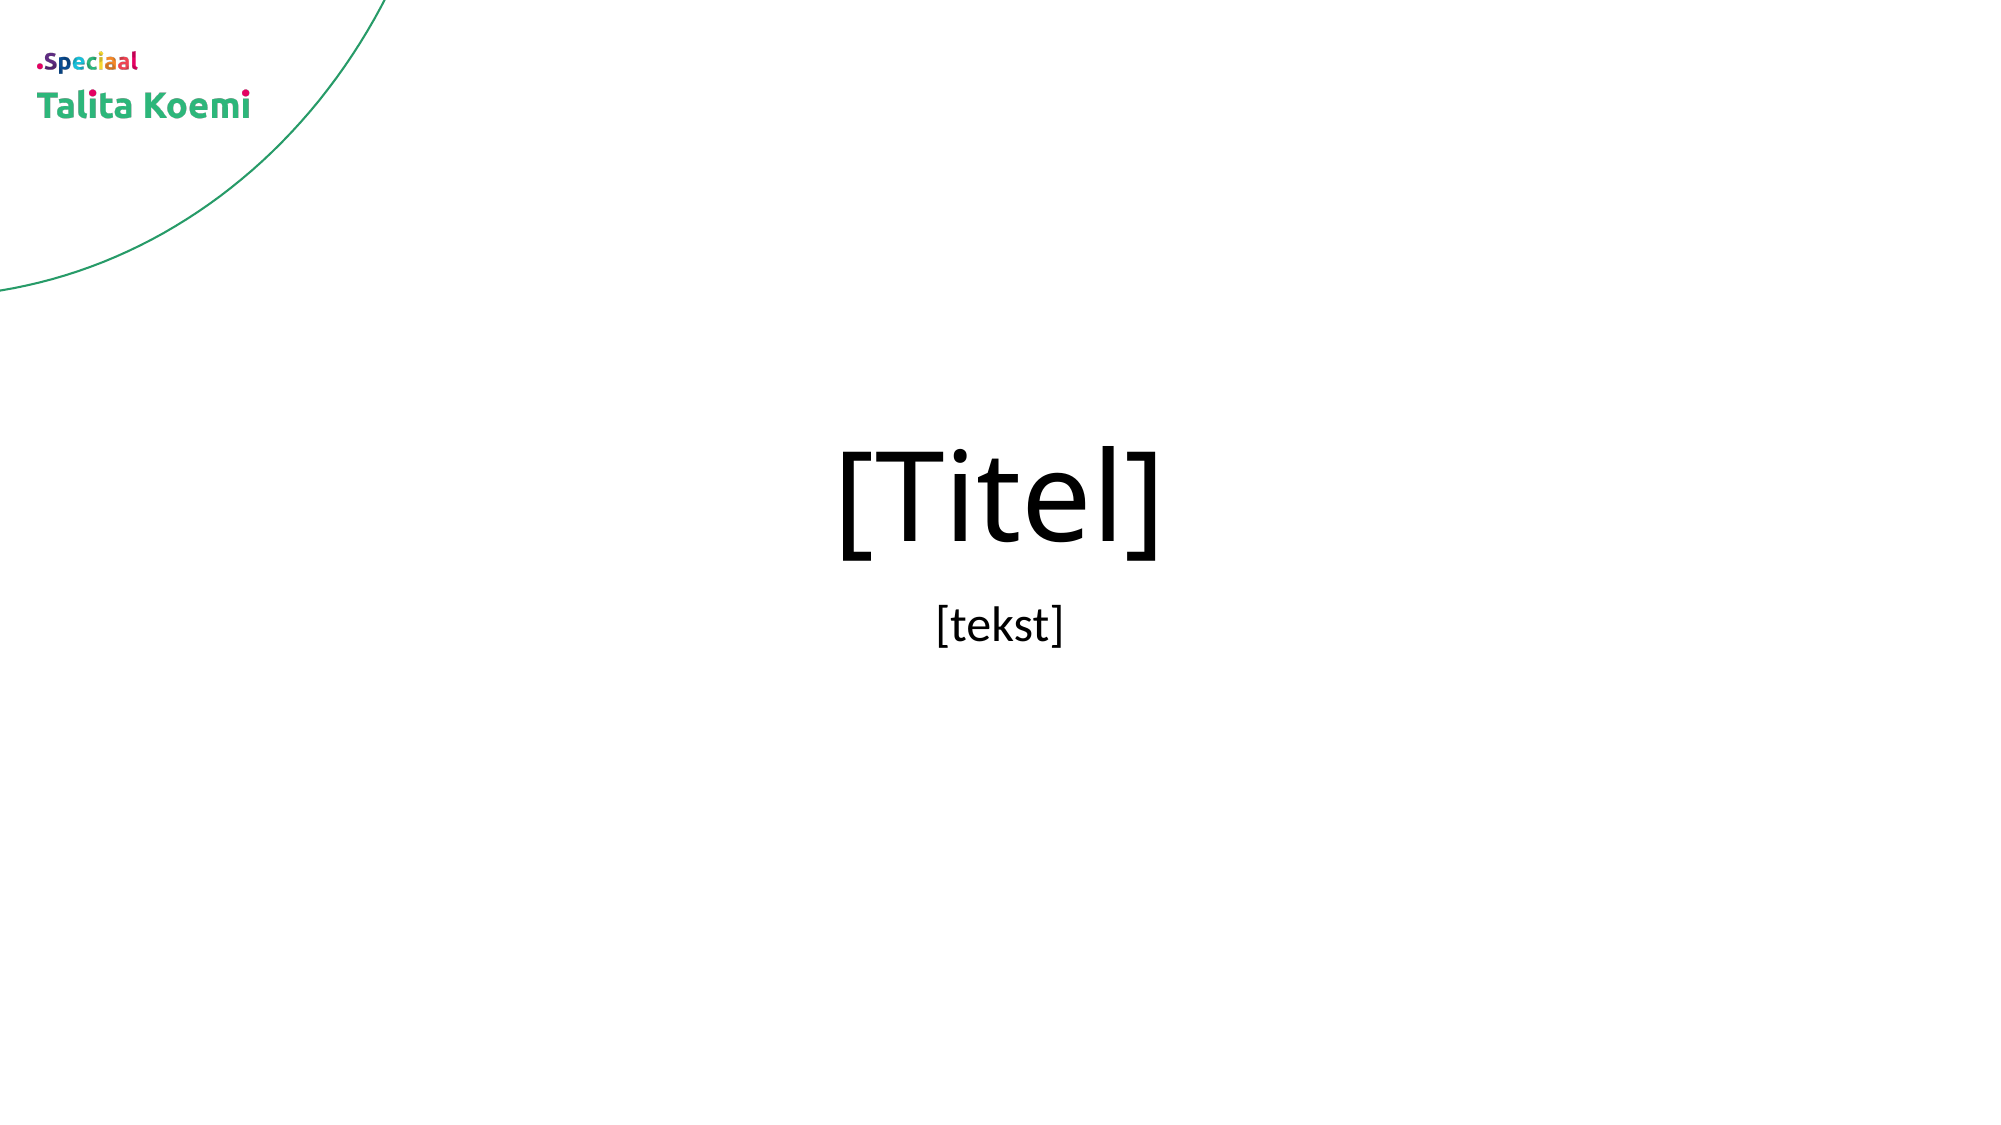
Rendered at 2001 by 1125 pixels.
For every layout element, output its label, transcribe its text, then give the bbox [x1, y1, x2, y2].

subtitle [tekst] [249, 590, 1750, 863]
picture [36, 51, 251, 125]
title [Titel] [249, 184, 1750, 576]
